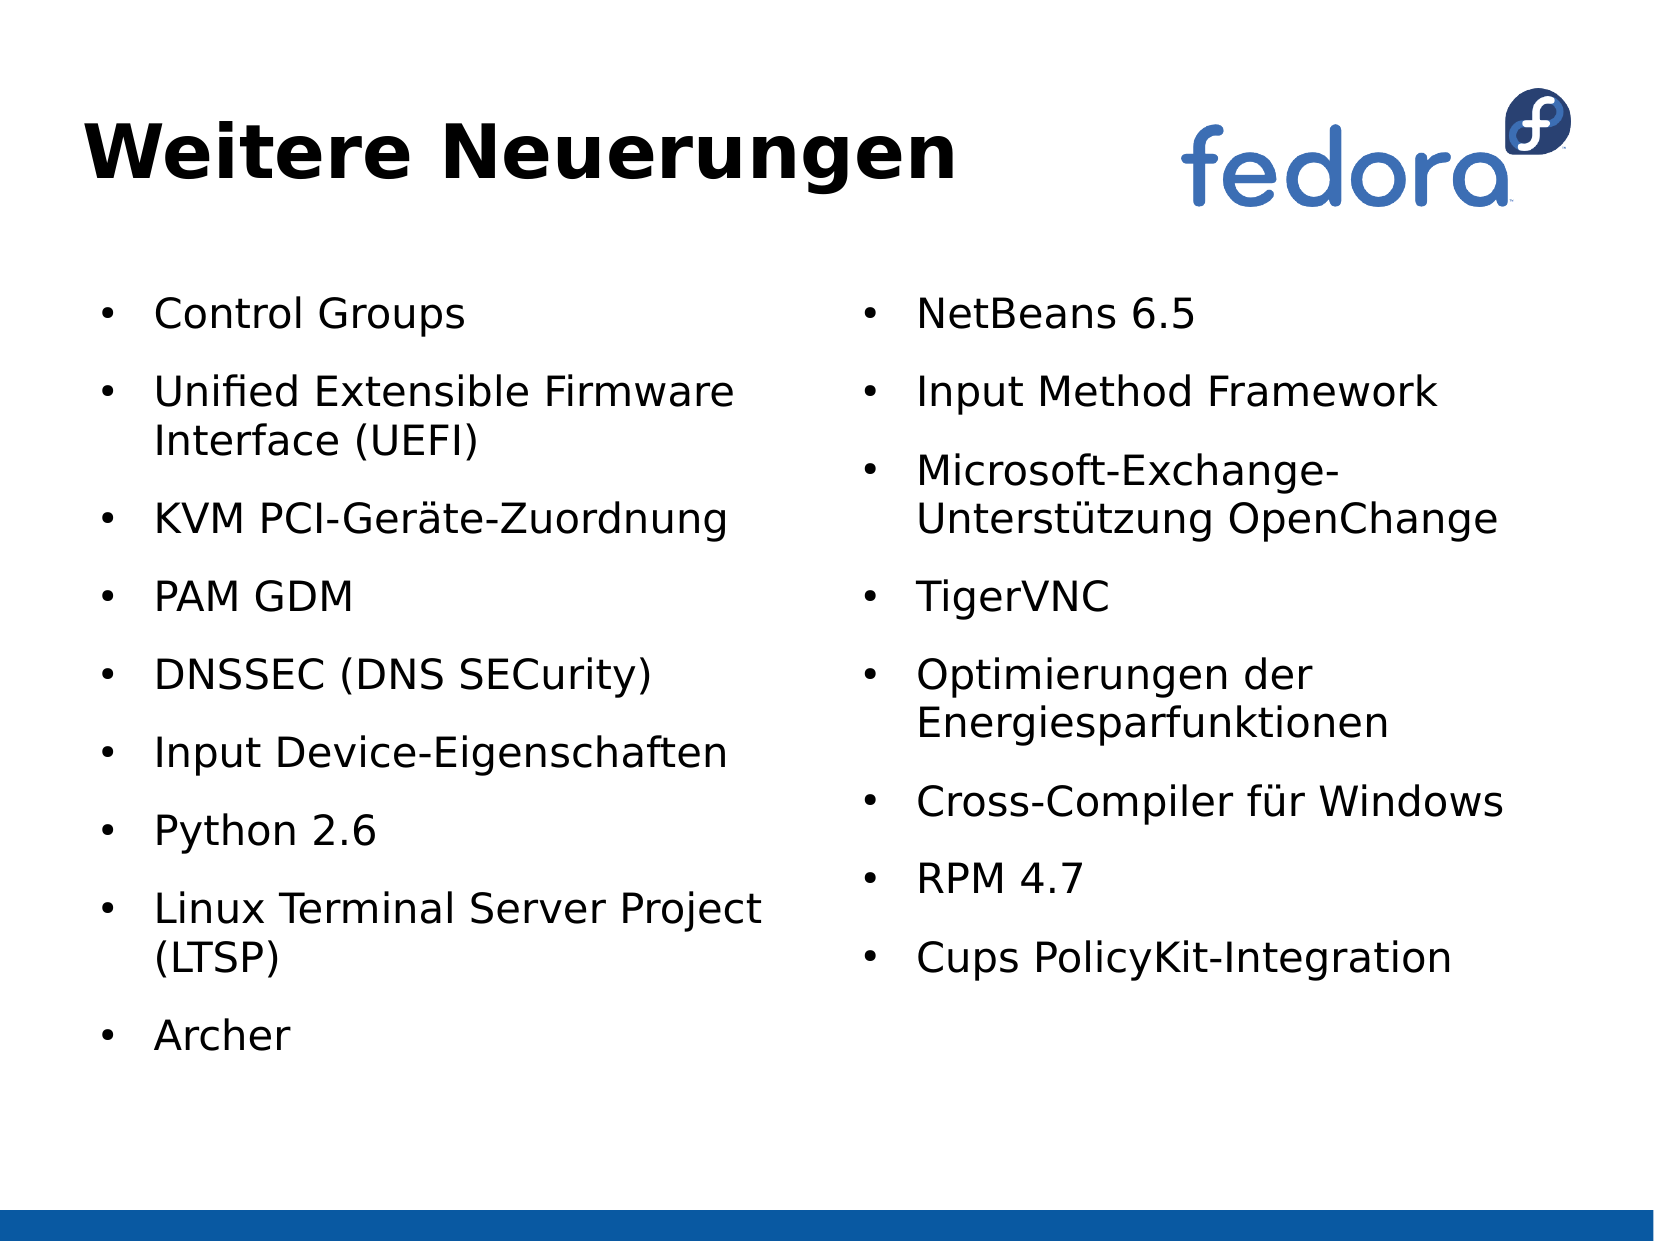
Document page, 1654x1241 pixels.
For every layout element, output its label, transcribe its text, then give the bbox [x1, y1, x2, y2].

picture [1182, 88, 1571, 207]
list NetBeans 6.5 Input Method Framework Microsoft-Exchange-Unterstützung OpenChange TigerVNC Optimierungen der Energiesparfunktionen Cross-Compiler für Windows RPM 4.7 Cups PolicyKit-Integration [845, 290, 1572, 1094]
list Control Groups Unified Extensible Firmware Interface (UEFI) KVM PCI-Geräte-Zuordnung PAM GDM DNSSEC (DNS SECurity) Input Device-Eigenschaften Python 2.6 Linux Terminal Server Project (LTSP) Archer [82, 290, 809, 1138]
title Weitere Neuerungen [82, 49, 1182, 257]
picture [0, 1210, 1654, 1241]
